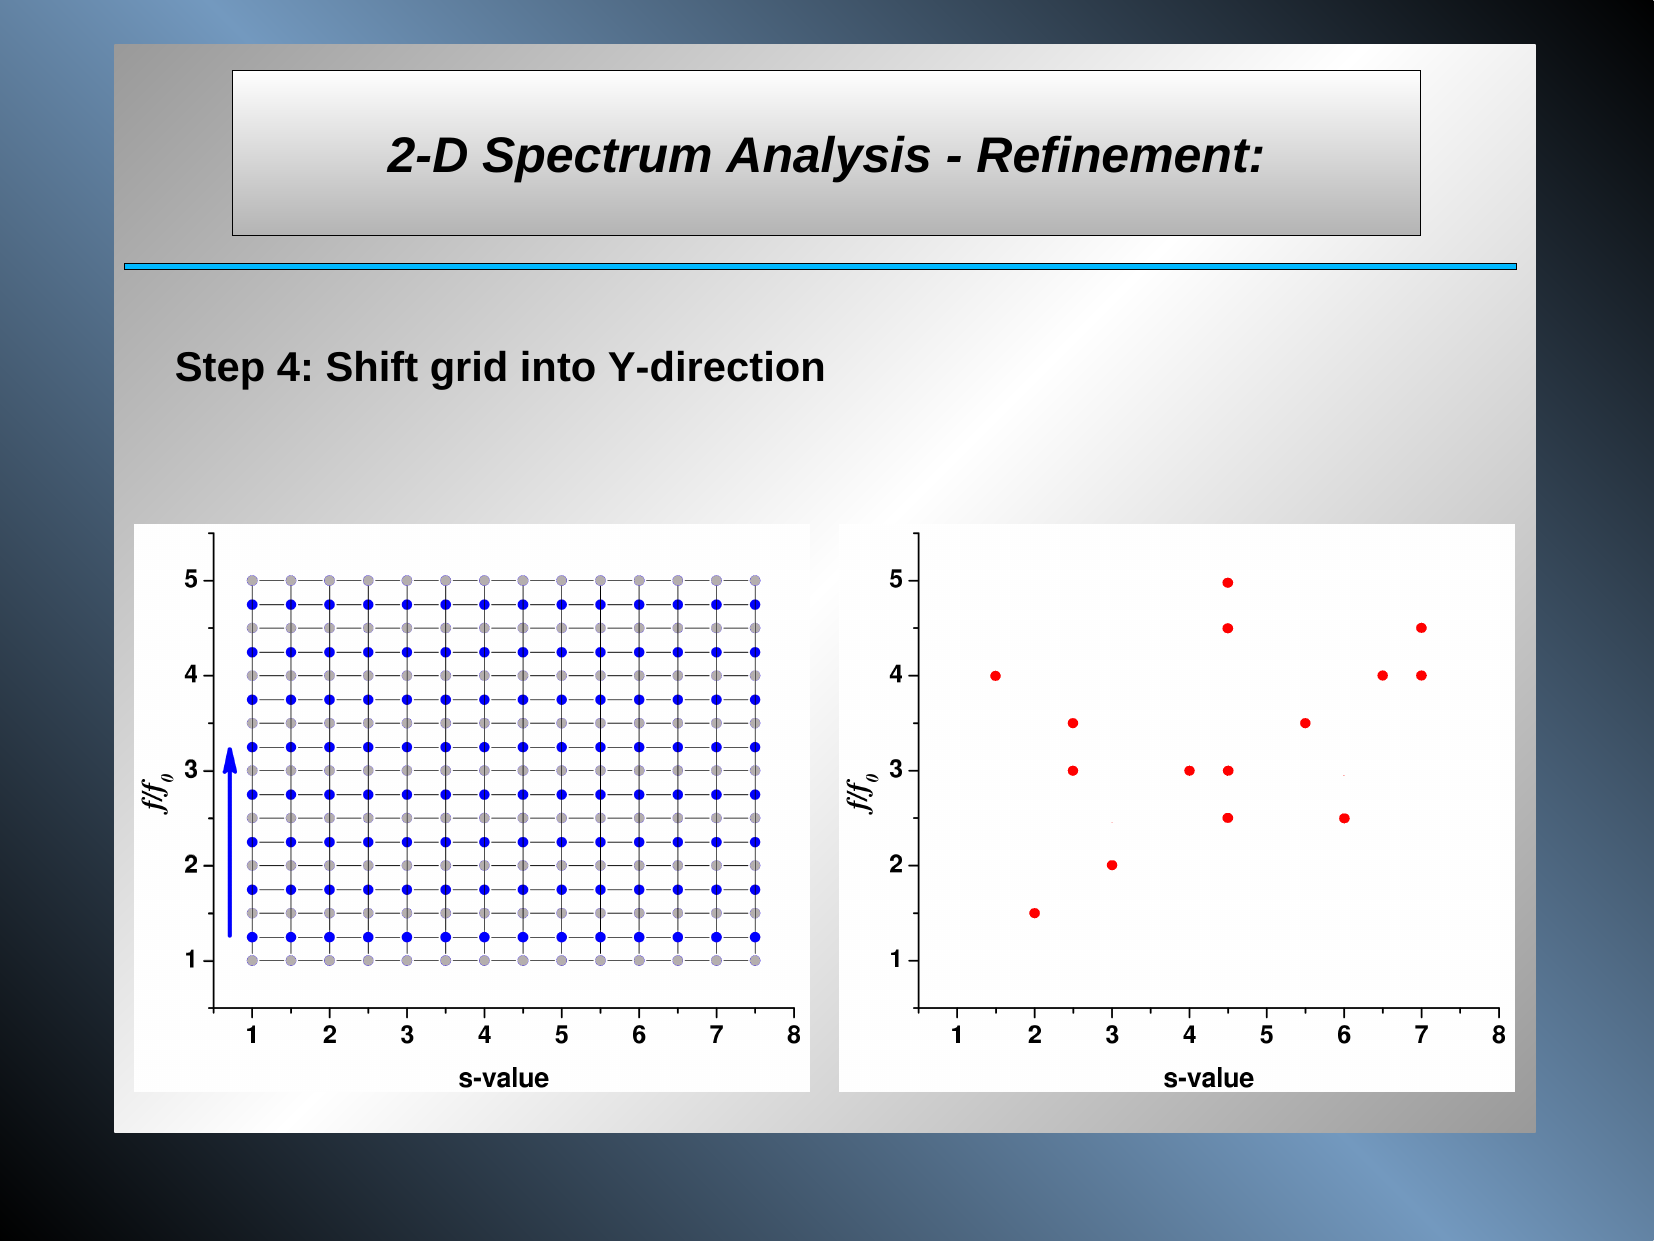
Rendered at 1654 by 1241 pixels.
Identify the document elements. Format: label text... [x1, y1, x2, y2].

picture [839, 524, 1515, 1092]
text_box 2-D Spectrum Analysis - Refinement: [246, 127, 1407, 195]
text_box [232, 70, 1421, 236]
picture [134, 524, 810, 1092]
text_box [124, 263, 1517, 270]
text_box Step 4: Shift grid into Y-direction [137, 343, 1491, 403]
